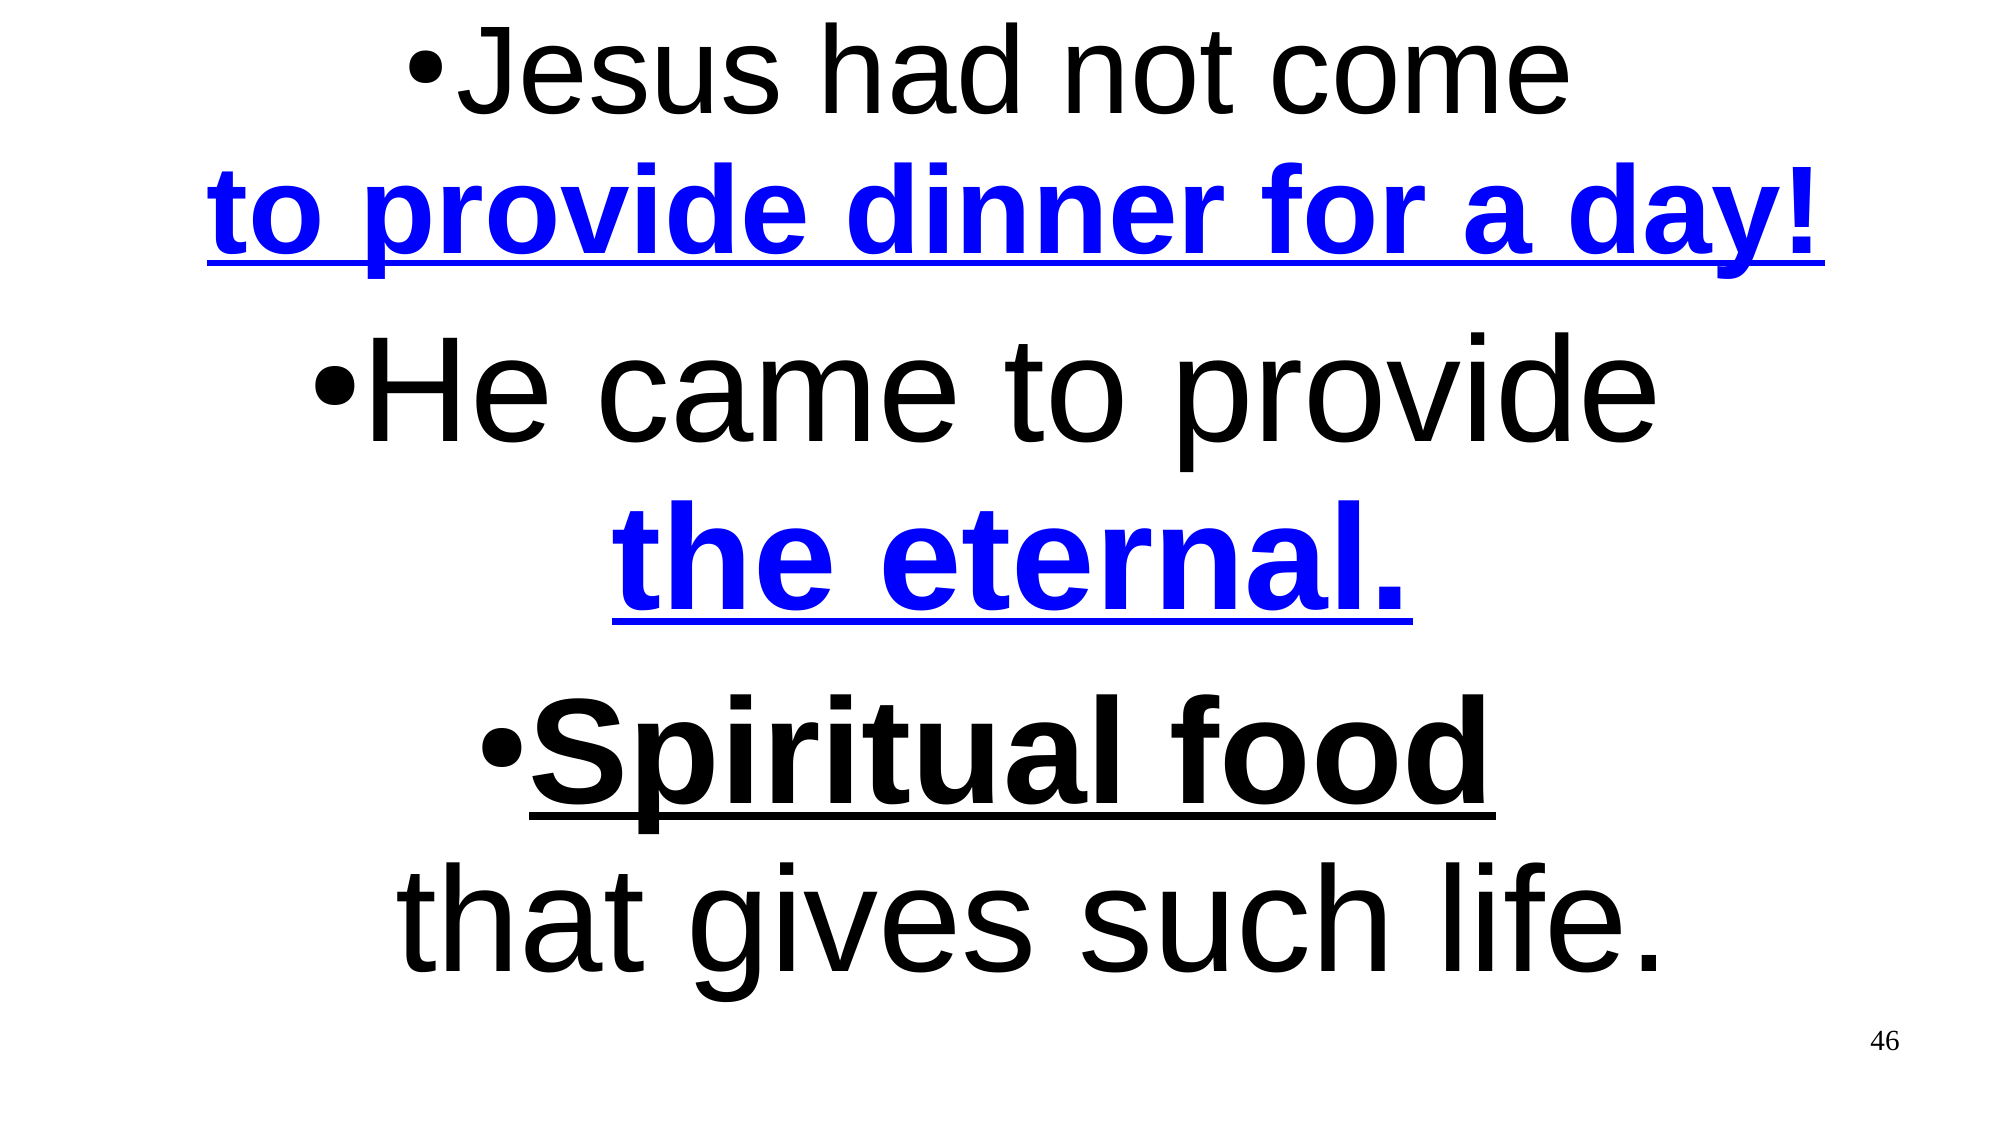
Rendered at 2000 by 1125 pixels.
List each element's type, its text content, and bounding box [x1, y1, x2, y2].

list Jesus had not come to provide dinner for a day! He came to provide the eternal. Spiritual food that gives such life. [0, 0, 1996, 1123]
